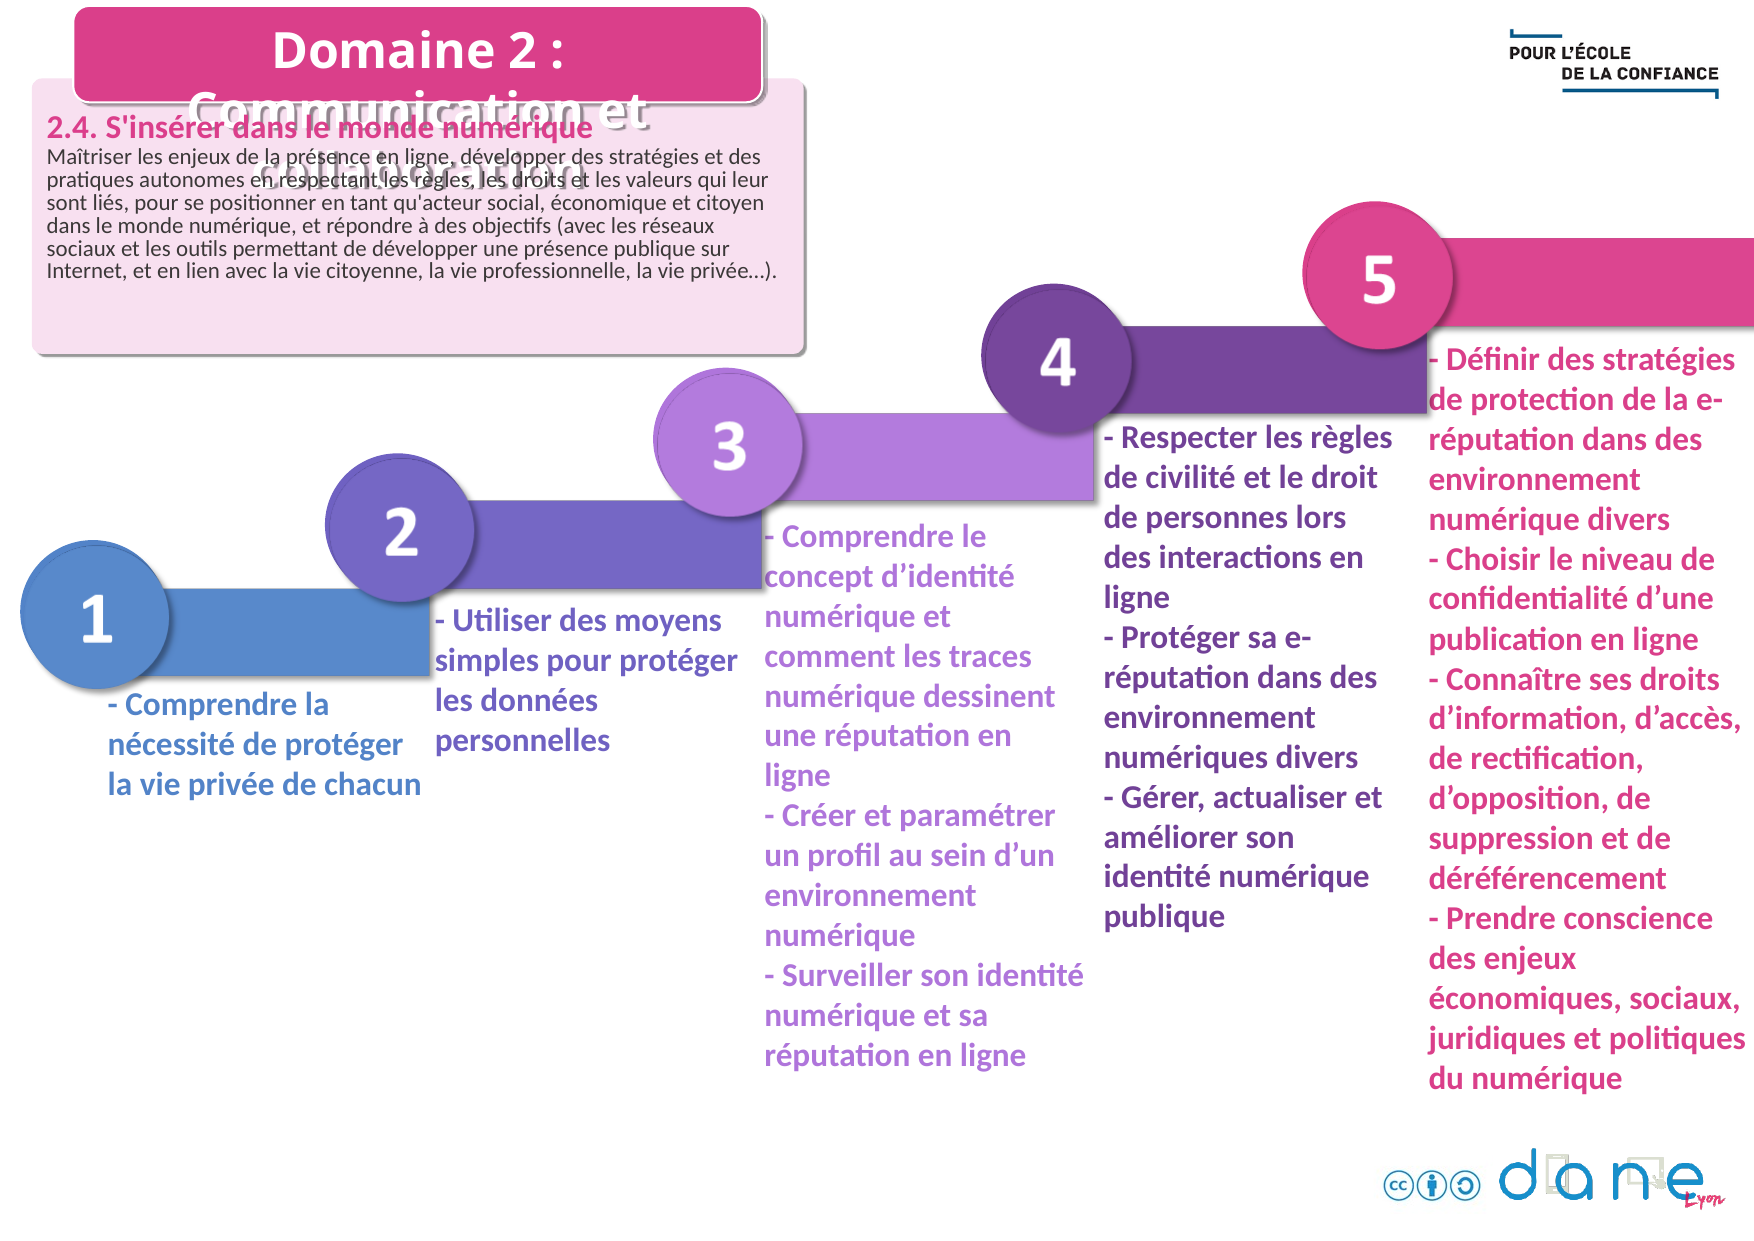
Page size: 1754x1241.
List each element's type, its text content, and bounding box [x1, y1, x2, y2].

picture [1364, 1139, 1729, 1214]
text_box - Définir des stratégies de protection de la e-réputation dans des environnement numérique divers - Choisir le niveau de confidentialité d’une publication en ligne - Connaître ses droits d’information, d’accès, de rectification, d’opposition, de suppression et de déréférencement - Prendre conscience des enjeux économiques, sociaux, juridiques et politiques du numérique [1414, 721, 1754, 1103]
text_box 2.4. S'insérer dans le monde numérique Maîtriser les enjeux de la présence en ligne, développer des stratégies et des pratiques autonomes en respectant les règles, les droits et les valeurs qui leur sont liés, pour se positionner en tant qu'acteur social, économique et citoyen dans le monde numérique, et répondre à des objectifs (avec les réseaux sociaux et les outils permettant de développer une présence publique sur Internet, et en lien avec la vie citoyenne, la vie professionnelle, la vie privée…). [31, 106, 804, 202]
text_box - Comprendre la nécessité de protéger la vie privée de chacun [93, 721, 443, 810]
text_box [31, 78, 190, 106]
text_box Domaine 2 : Communication et collaboration [73, 5, 763, 103]
text_box [646, 78, 804, 106]
text_box - Comprendre le concept d’identité numérique et comment les traces numérique dessinent une réputation en ligne - Créer et paramétrer un profil au sein d’un environnement numérique - Surveiller son identité numérique et sa réputation en ligne [749, 721, 1100, 1081]
text_box - Respecter les règles de civilité et le droit de personnes lors des interactions en ligne - Protéger sa e-réputation dans des environnement numériques divers - Gérer, actualiser et améliorer son identité numérique publique [1089, 721, 1414, 942]
text_box - Utiliser des moyens simples pour protéger les données personnelles [420, 721, 749, 765]
picture [20, 202, 1754, 721]
picture [1493, 12, 1734, 113]
